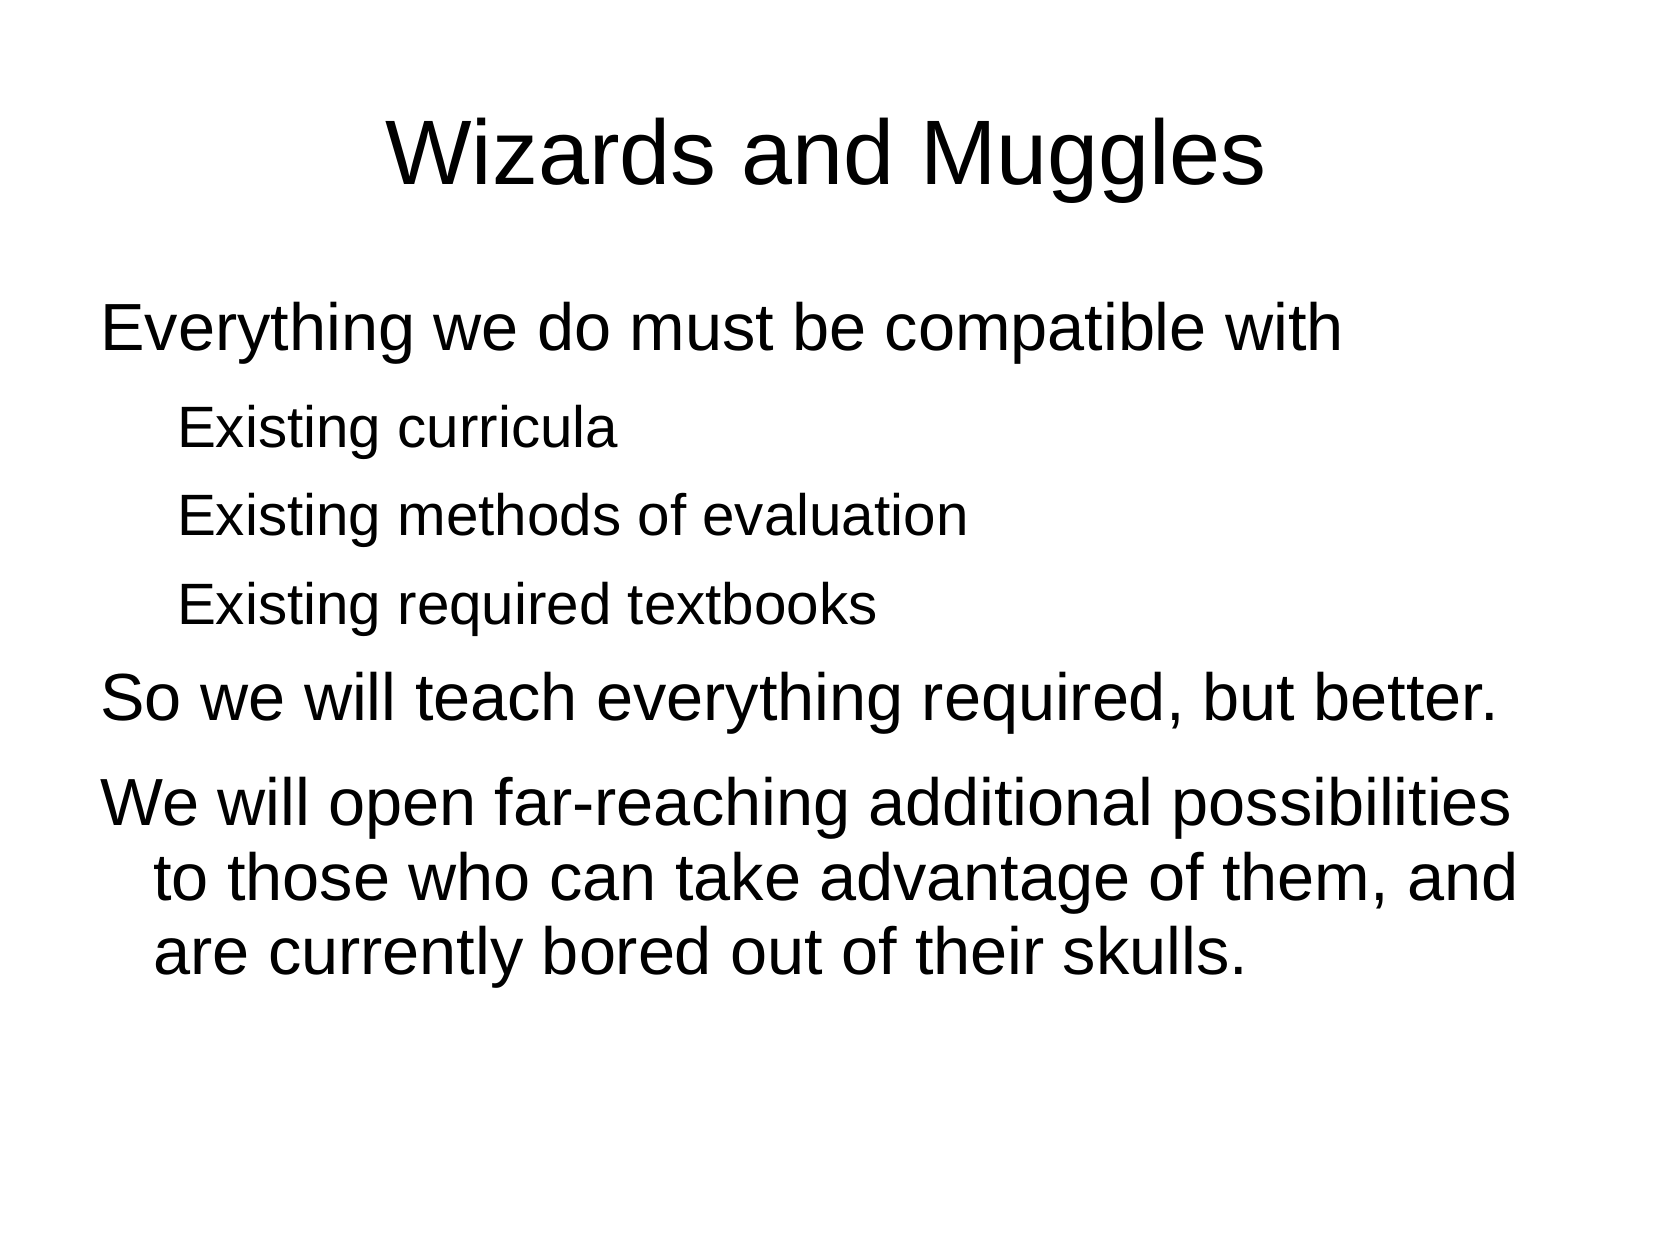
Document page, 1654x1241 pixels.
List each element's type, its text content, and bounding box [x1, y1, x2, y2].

title Wizards and Muggles [82, 49, 1571, 257]
list Everything we do must be compatible with Existing curricula Existing methods of evaluation Existing required textbooks So we will teach everything required, but better. We will open far-reaching additional possibilities to those who can take advantage of them, and are currently bored out of their skulls. [82, 290, 1571, 1094]
